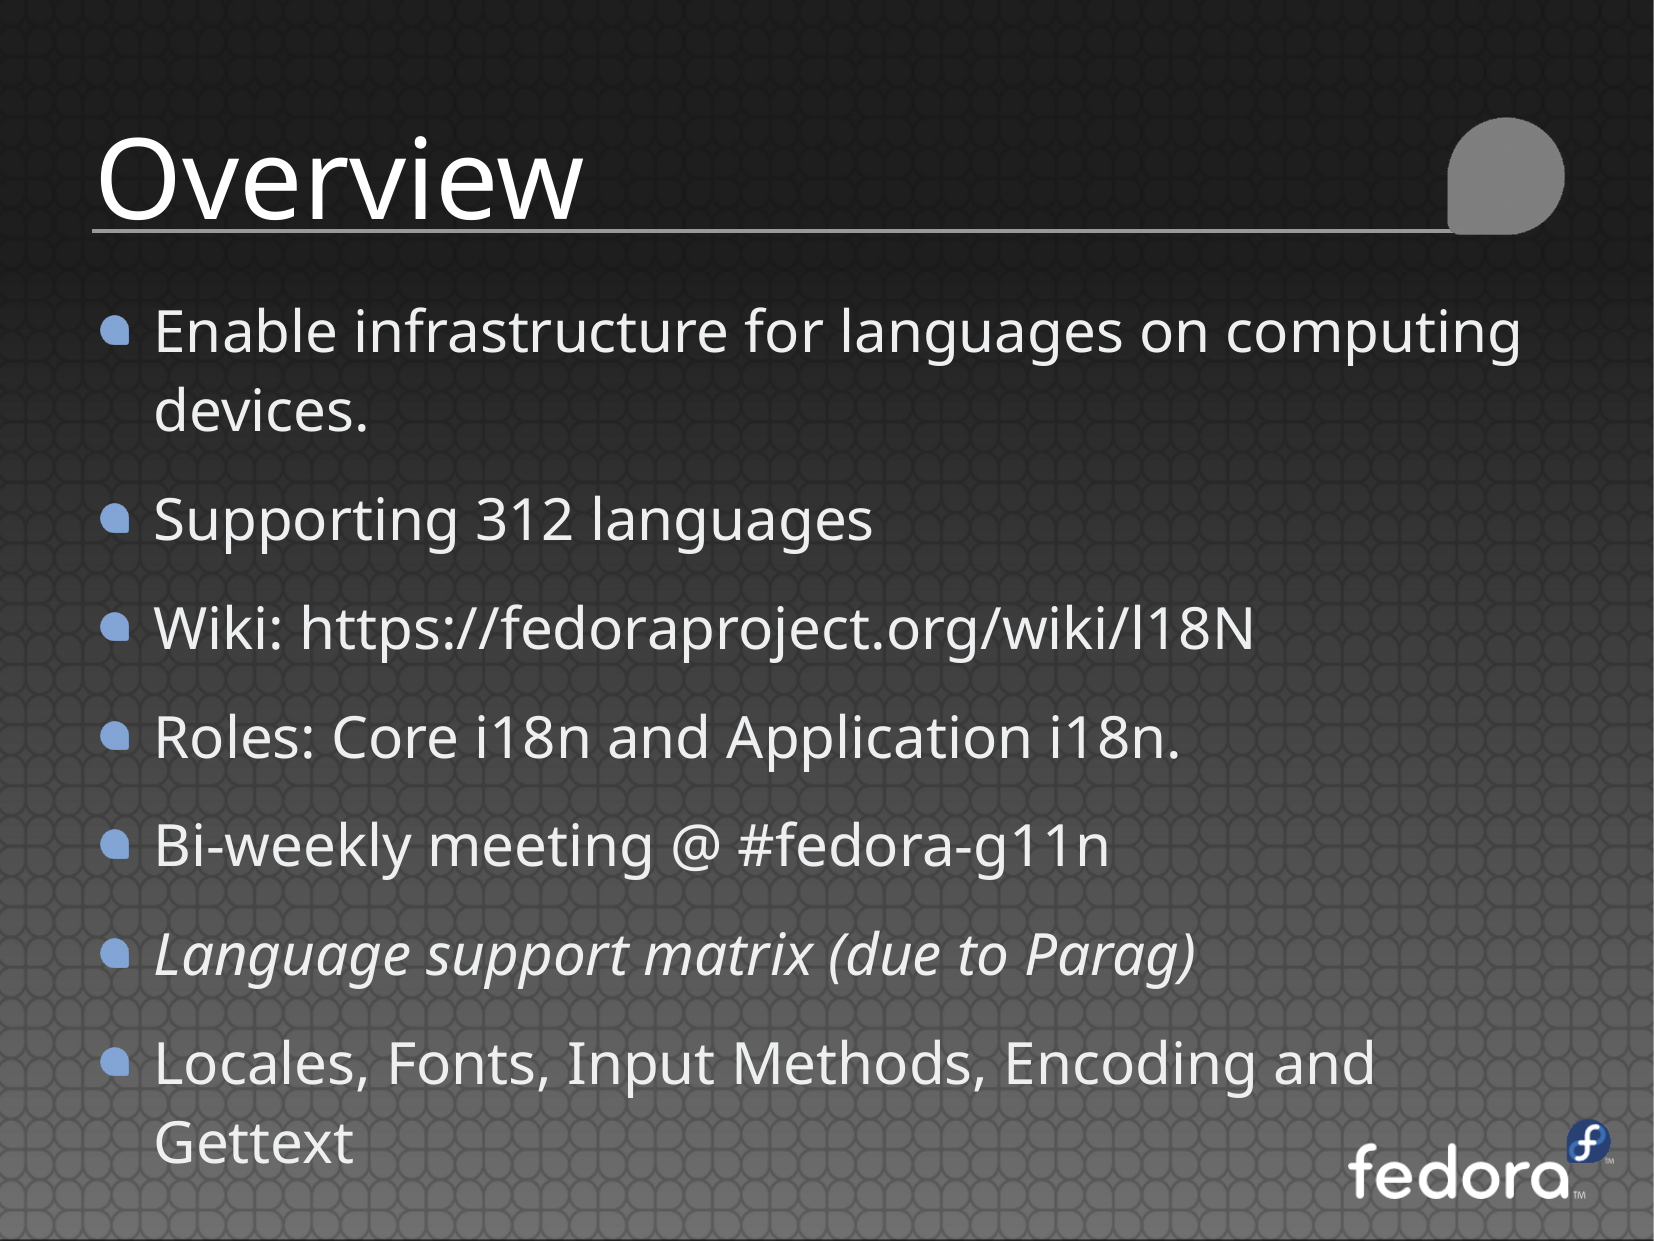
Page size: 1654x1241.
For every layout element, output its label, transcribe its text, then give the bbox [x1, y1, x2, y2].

list Enable infrastructure for languages on computing devices. Supporting 312 languages Wiki: https://fedoraproject.org/wiki/l18N Roles: Core i18n and Application i18n. Bi-weekly meeting @ #fedora-g11n Language support matrix (due to Parag) Locales, Fonts, Input Methods, Encoding and Gettext [82, 290, 1571, 1096]
title Overview [94, 100, 1426, 251]
picture [0, 0, 1654, 1241]
